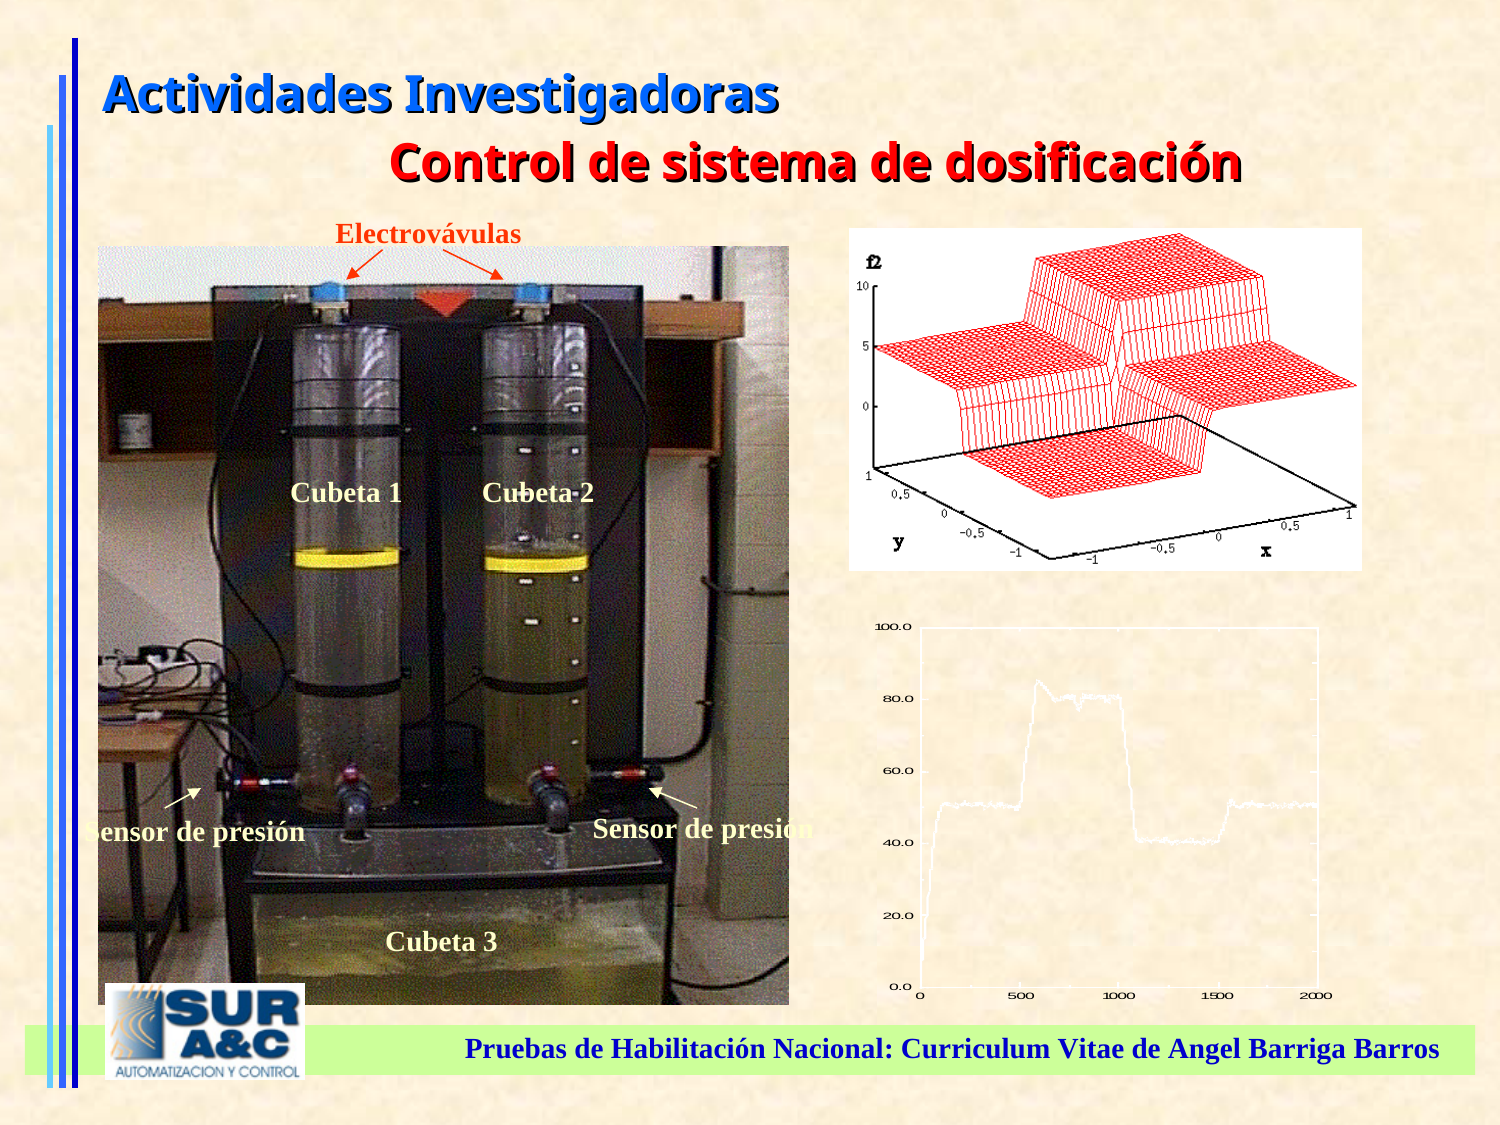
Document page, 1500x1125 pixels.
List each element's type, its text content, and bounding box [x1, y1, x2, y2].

text_box Control de sistema de dosificación [296, 115, 1335, 206]
text_box Cubeta 1 [275, 469, 418, 517]
text_box Electrovávulas [320, 209, 537, 258]
text_box Sensor de presión [69, 808, 321, 856]
picture [0, 0, 1500, 1125]
text_box Sensor de presión [577, 805, 830, 853]
text_box Cubeta 3 [370, 918, 514, 966]
text_box Cubeta 2 [467, 469, 610, 517]
text_box Actividades Investigadoras [87, 49, 794, 134]
